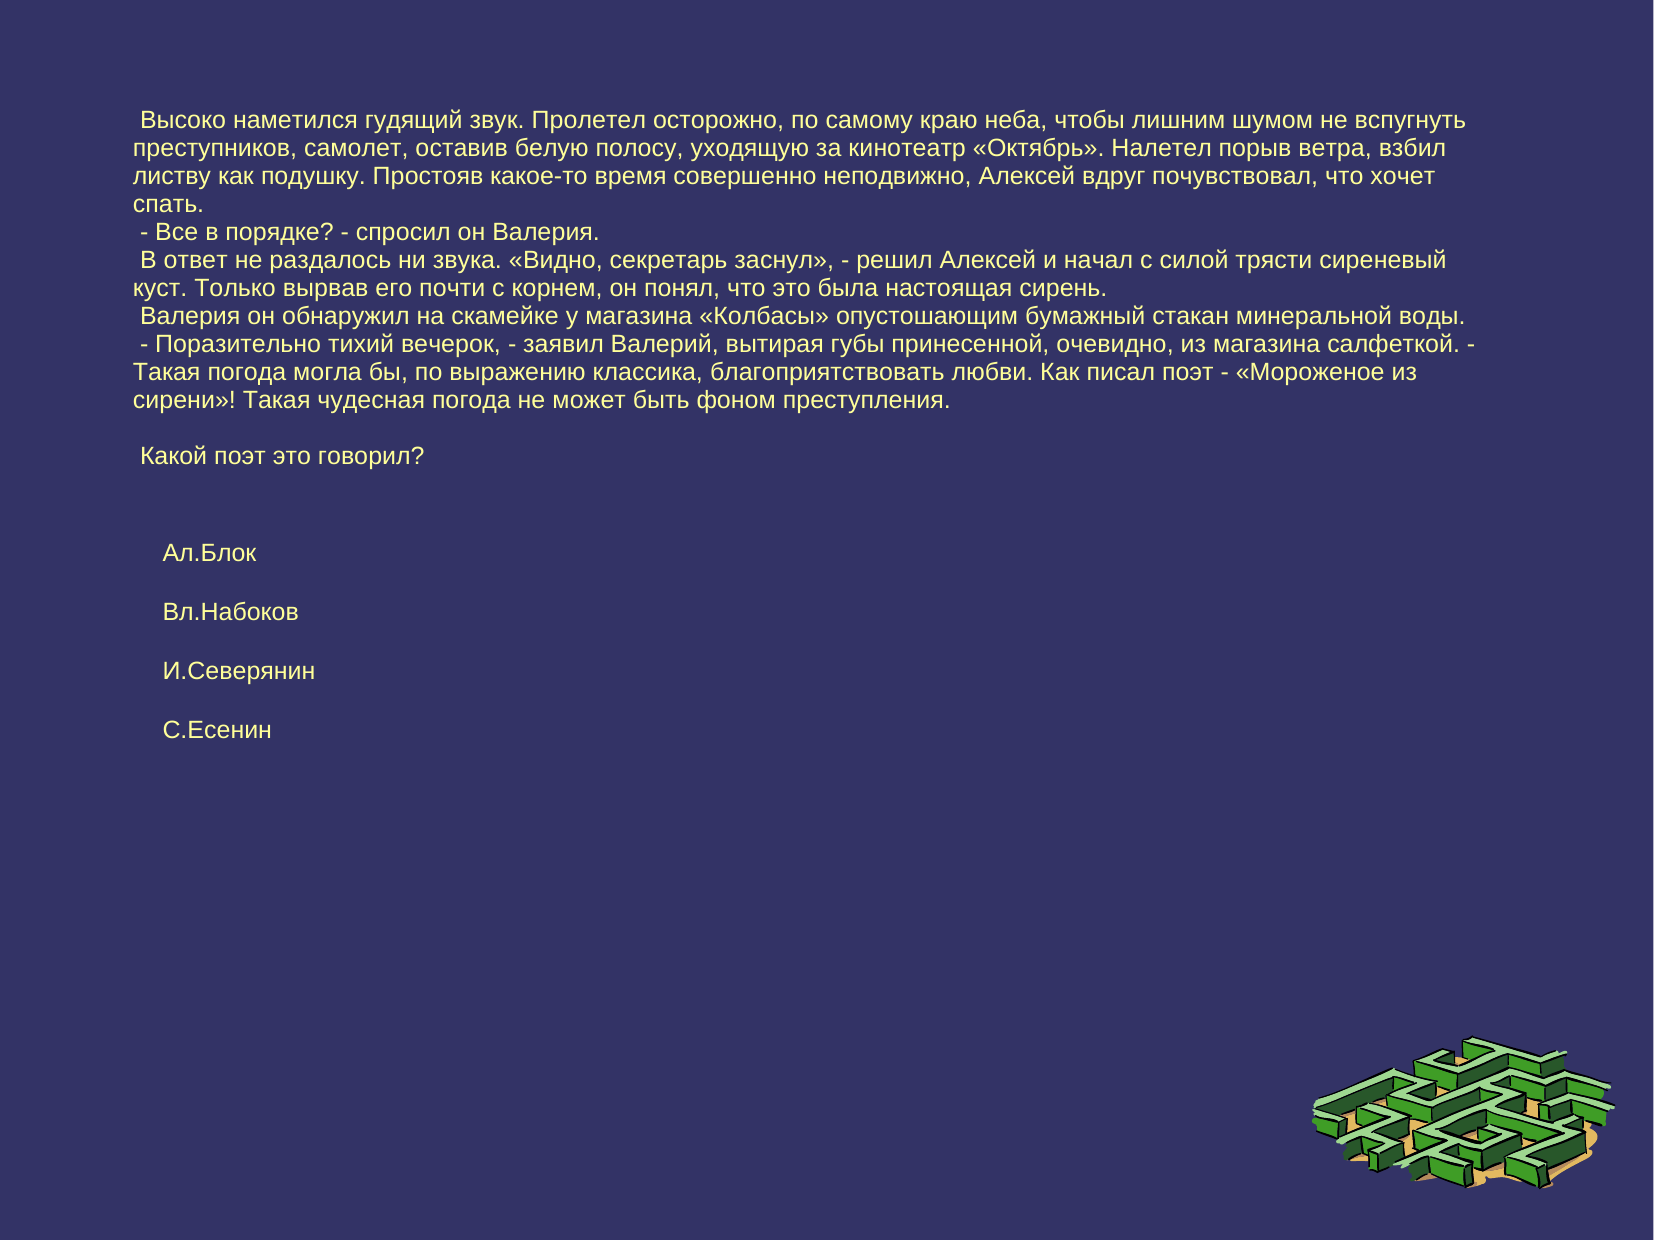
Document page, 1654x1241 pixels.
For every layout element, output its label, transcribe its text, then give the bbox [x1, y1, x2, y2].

text_box И.Северянин [147, 649, 414, 700]
text_box Вл.Набоков [147, 590, 414, 641]
text_box С.Есенин [147, 708, 414, 759]
text_box Ал.Блок [147, 531, 414, 582]
text_box Высоко наметился гудящий звук. Пролетел осторожно, по самому краю неба, чтобы лишним шумом не вспугнуть преступников, самолет, оставив белую полосу, уходящую за кинотеатр «Октябрь». Налетел порыв ветра, взбил листву как подушку. Простояв какое-то время совершенно неподвижно, Алексей вдруг почувствовал, что хочет спать. - Все в порядке? - спросил он Валерия. В ответ не раздалось ни звука. «Видно, секретарь заснул», - решил Алексей и начал с силой трясти сиреневый куст. Только вырвав его почти с корнем, он понял, что это была настоящая сирень. Валерия он обнаружил на скамейке у магазина «Колбасы» опустошающим бумажный стакан минеральной воды. - Поразительно тихий вечерок, - заявил Валерий, вытирая губы принесенной, очевидно, из магазина салфеткой. - Такая погода могла бы, по выражению классика, благоприятствовать любви. Как писал поэт - «Мороженое из сирени»! Такая чудесная погода не может быть фоном преступления. Какой поэт это говорил? [118, 98, 1506, 502]
